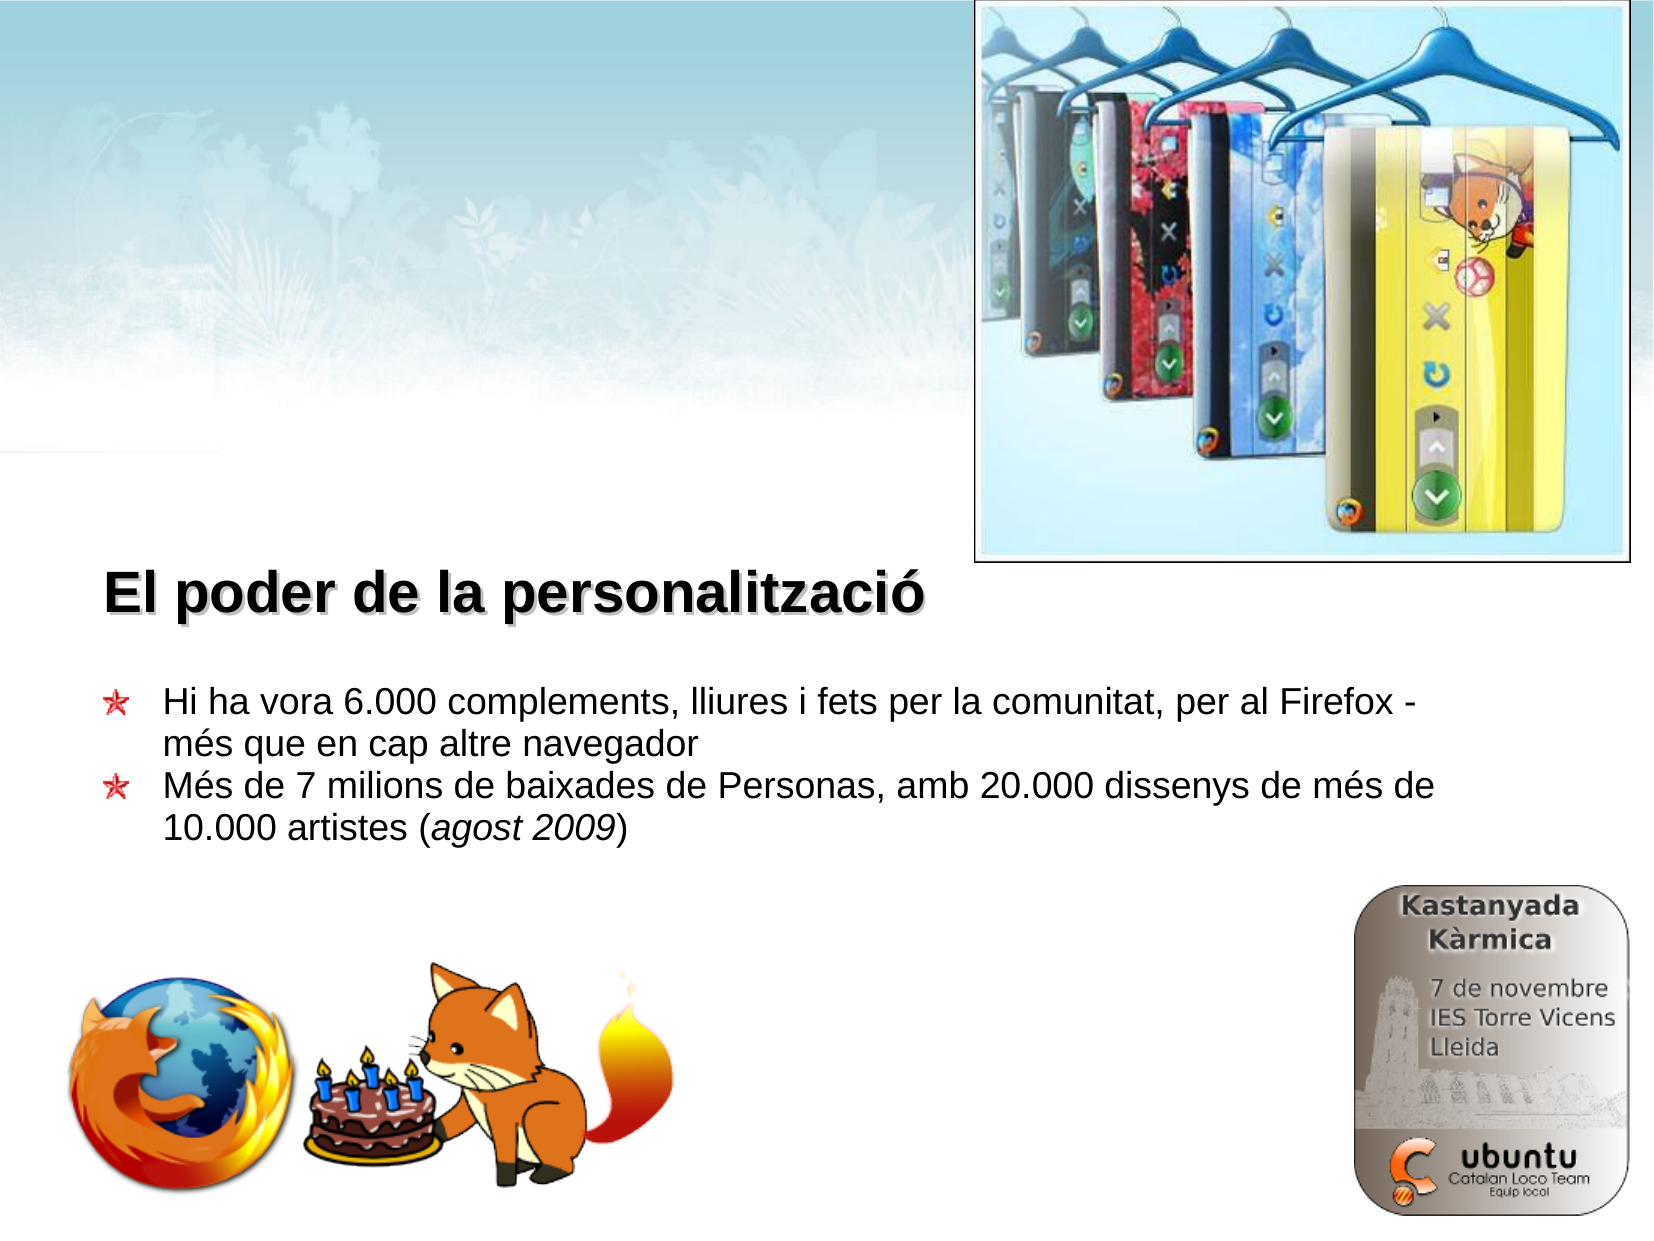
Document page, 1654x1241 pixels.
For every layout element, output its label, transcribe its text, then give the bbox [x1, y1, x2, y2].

picture [0, 0, 1654, 1240]
text_box El poder de la personalització Hi ha vora 6.000 complements, lliures i fets per la comunitat, per al Firefox - més que en cap altre navegador Més de 7 milions de baixades de Personas, amb 20.000 dissenys de més de 10.000 artistes (agost 2009) [88, 552, 1506, 857]
